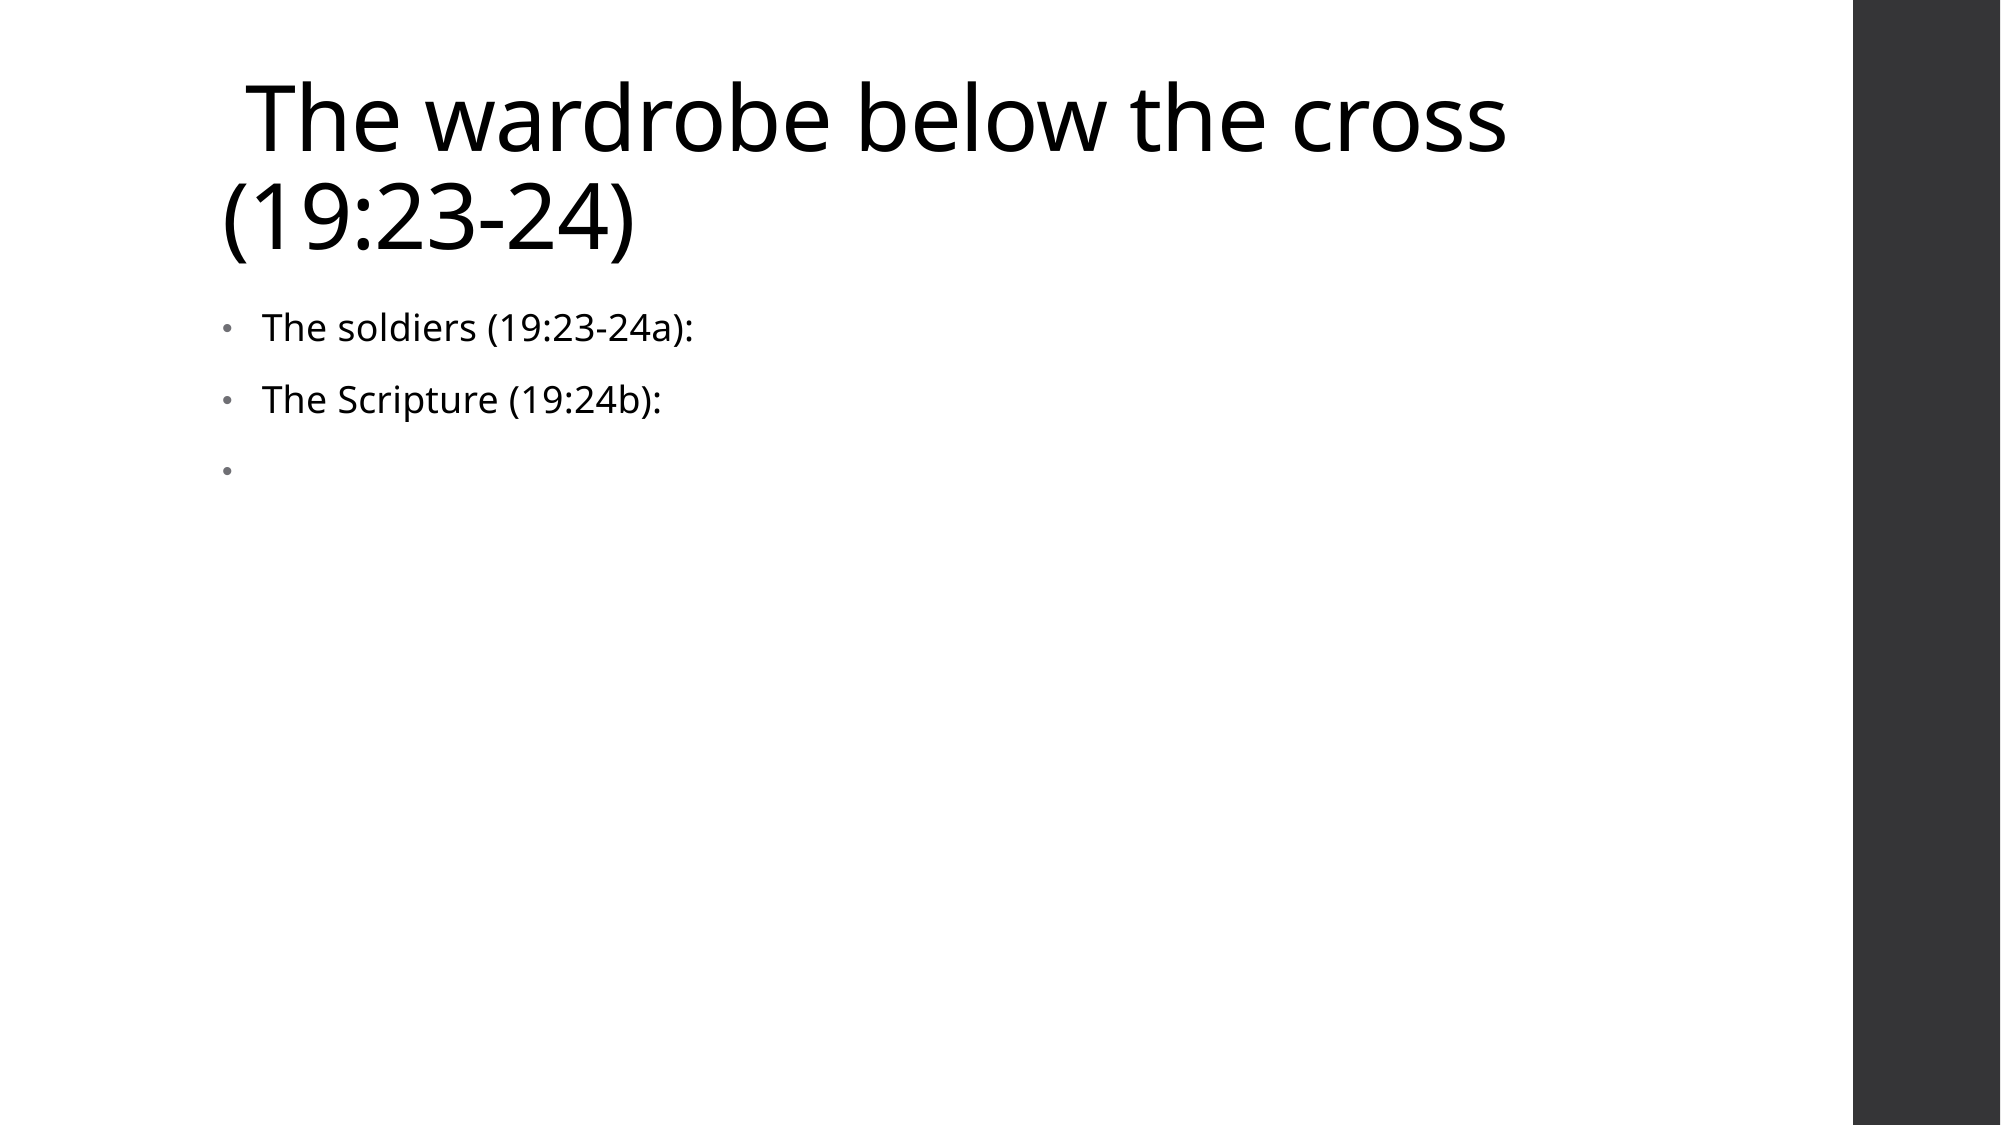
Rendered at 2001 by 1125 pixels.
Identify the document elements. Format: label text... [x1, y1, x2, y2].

list The soldiers (19:23-24a): The Scripture (19:24b): [206, 299, 1617, 1014]
title The wardrobe below the cross (19:23-24) [206, 60, 1797, 278]
